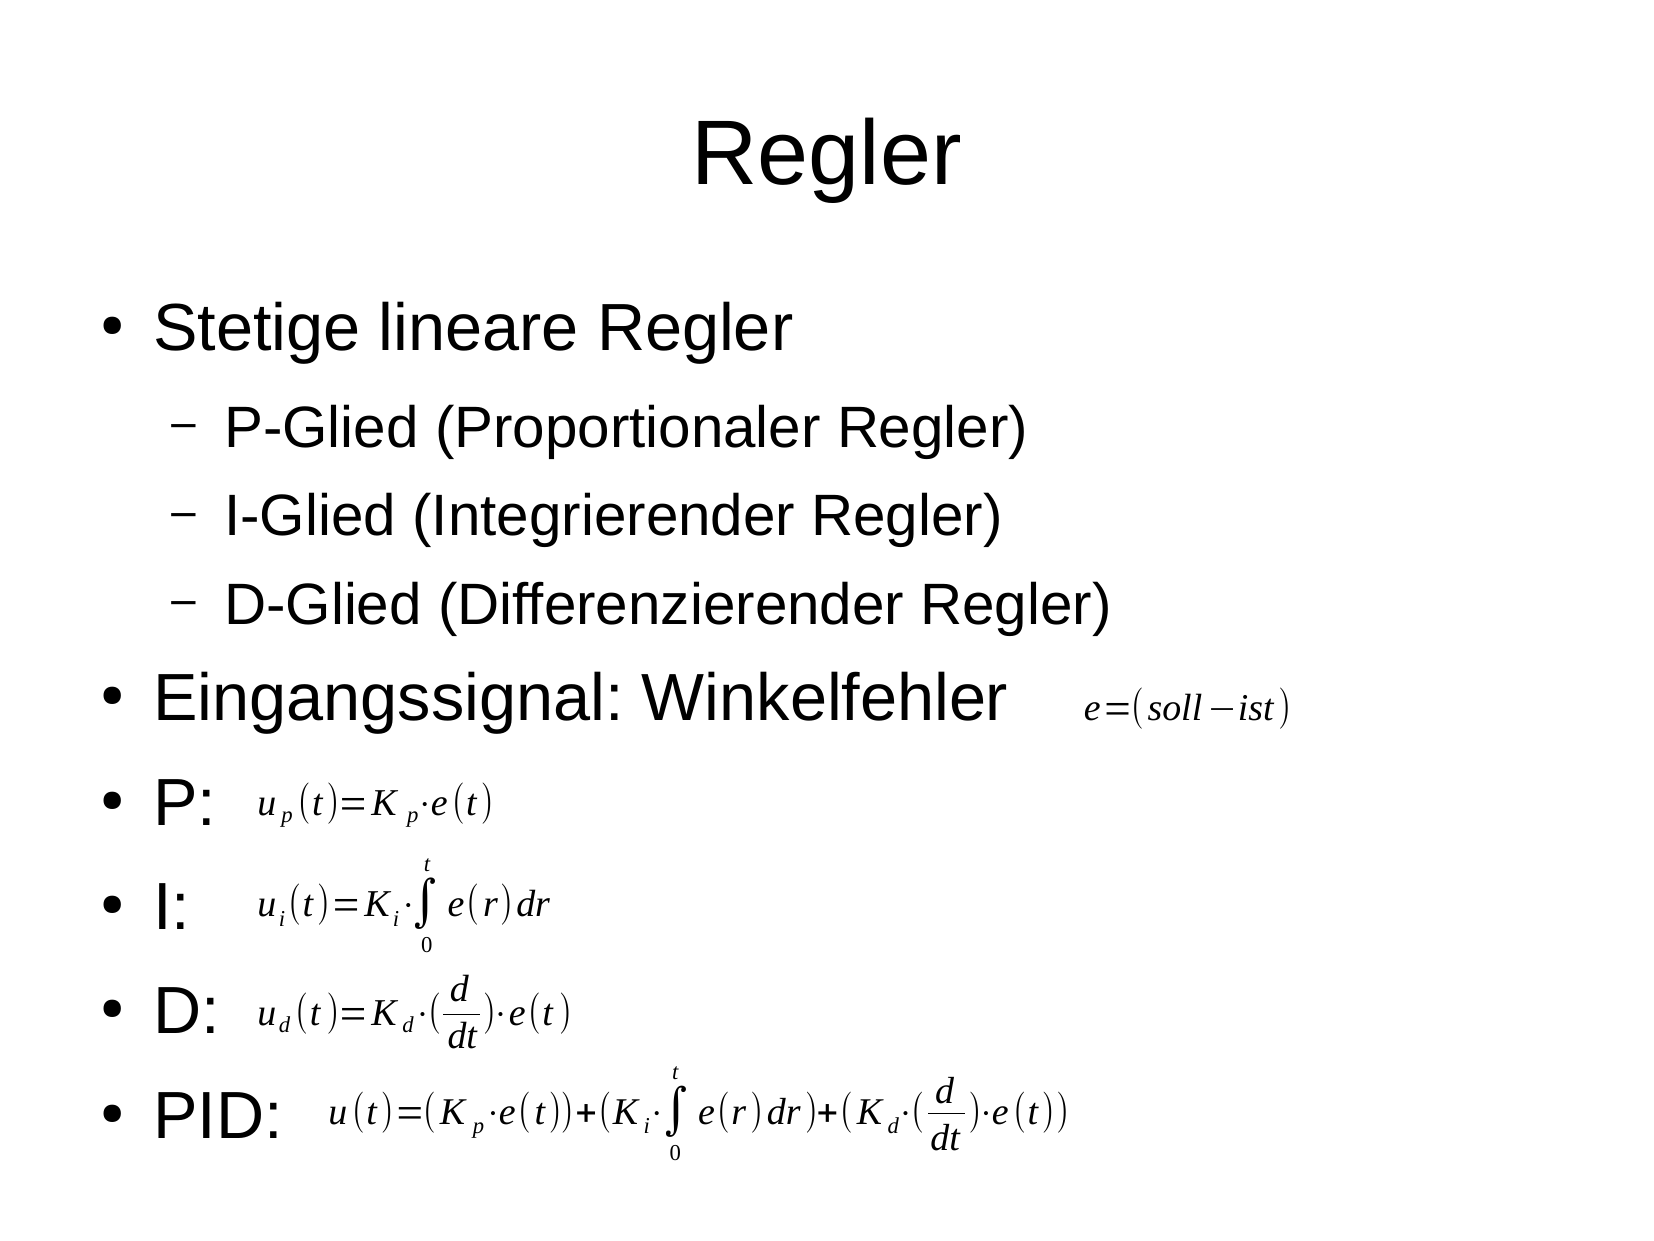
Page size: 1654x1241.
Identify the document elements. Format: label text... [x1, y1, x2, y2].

chart [1074, 685, 1300, 732]
title Regler [82, 49, 1571, 257]
chart [248, 850, 562, 958]
list Stetige lineare Regler P-Glied (Proportionaler Regler) I-Glied (Integrierender Regler) D-Glied (Differenzierender Regler) Eingangssignal: Winkelfehler P: I: D: PID: [82, 290, 1571, 1170]
chart [248, 968, 1078, 1165]
chart [248, 779, 503, 829]
